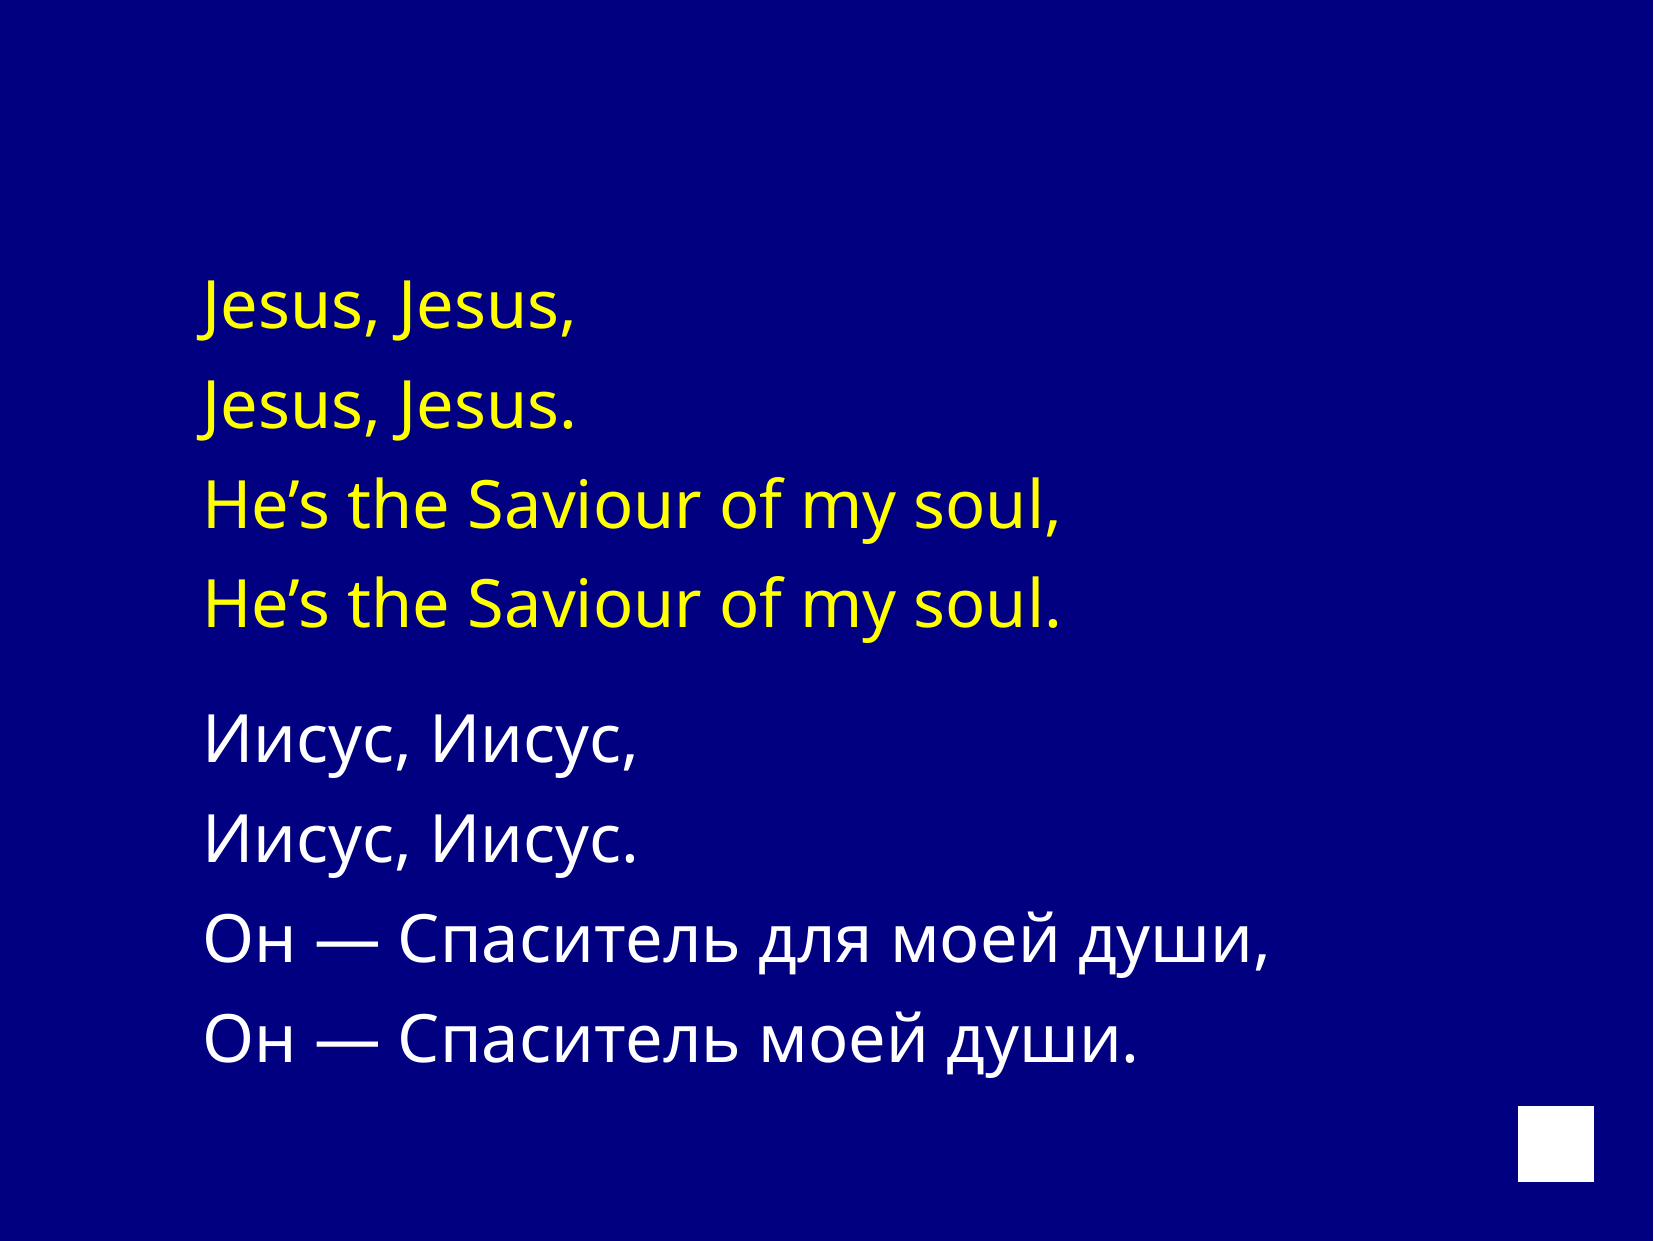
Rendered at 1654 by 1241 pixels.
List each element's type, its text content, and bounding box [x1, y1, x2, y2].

text_box Jesus, Jesus, Jesus, Jesus. He’s the Saviour of my soul, He’s the Saviour of my soul. [75, 150, 1576, 638]
text_box [1518, 1106, 1594, 1182]
text_box Иисус, Иисус, Иисус, Иисус. Он — Спаситель для моей души, Он — Спаситель моей души. [75, 675, 1576, 1163]
